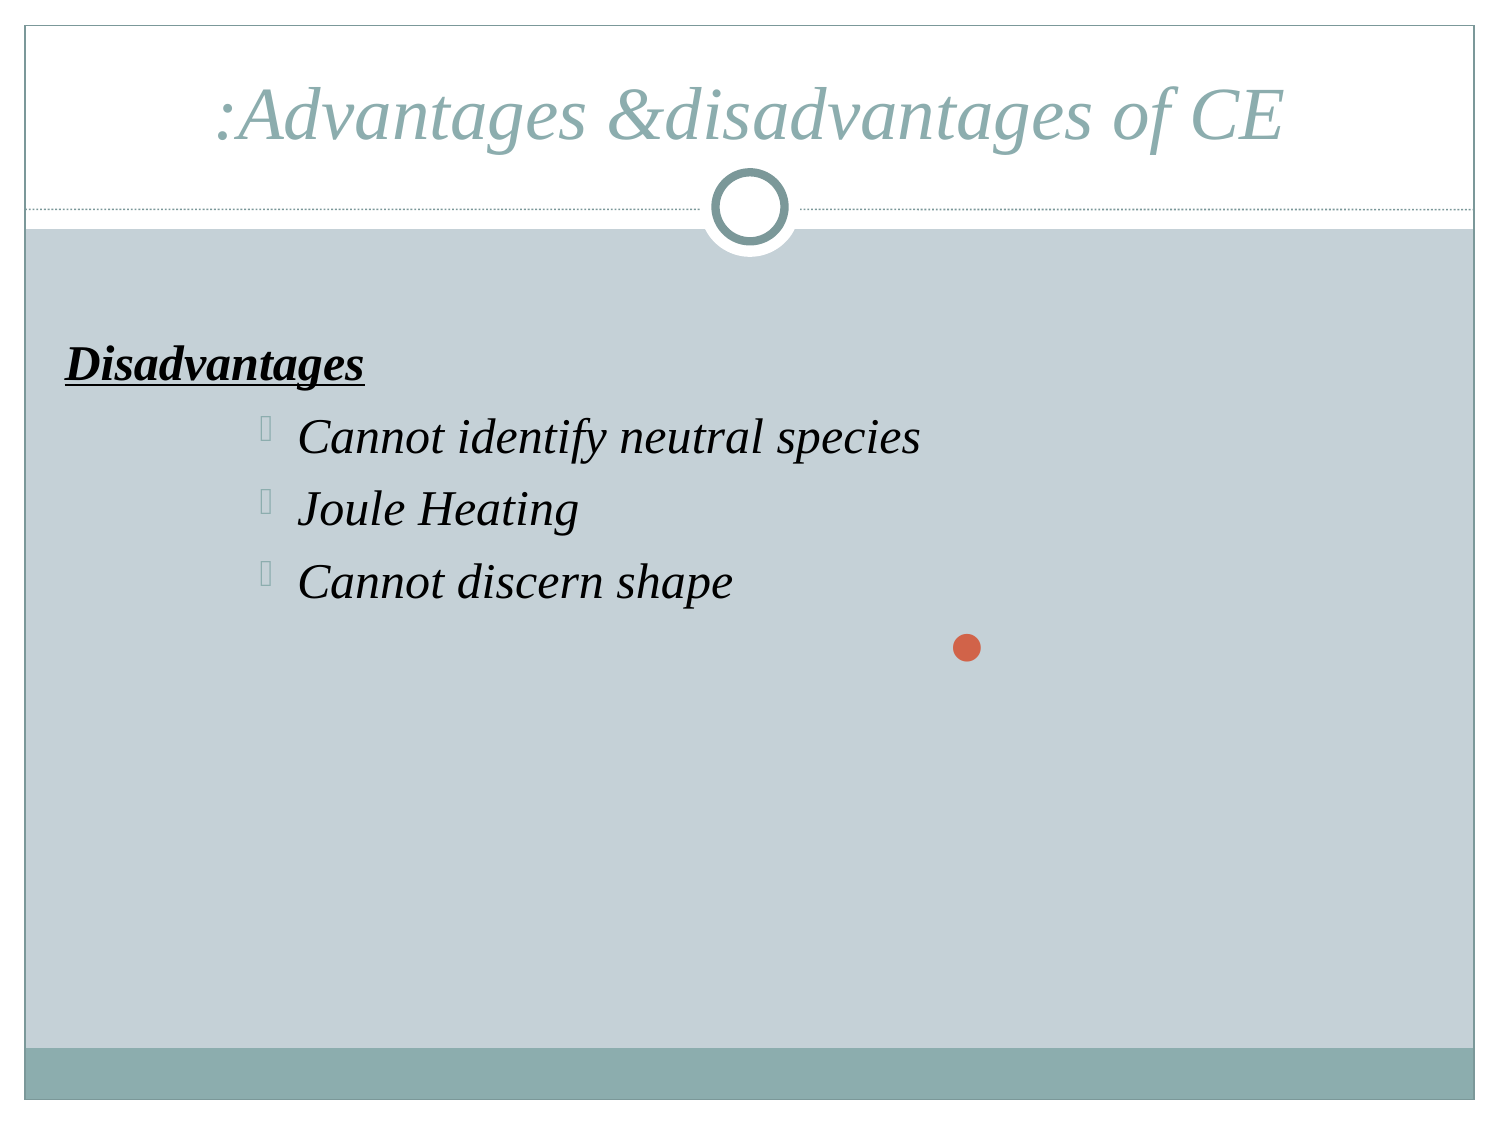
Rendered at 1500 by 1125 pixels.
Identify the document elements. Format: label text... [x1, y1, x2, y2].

list Disadvantages Cannot identify neutral species Joule Heating Cannot discern shape [49, 250, 1445, 1001]
title Advantages &disadvantages of CE: [49, 37, 1450, 162]
